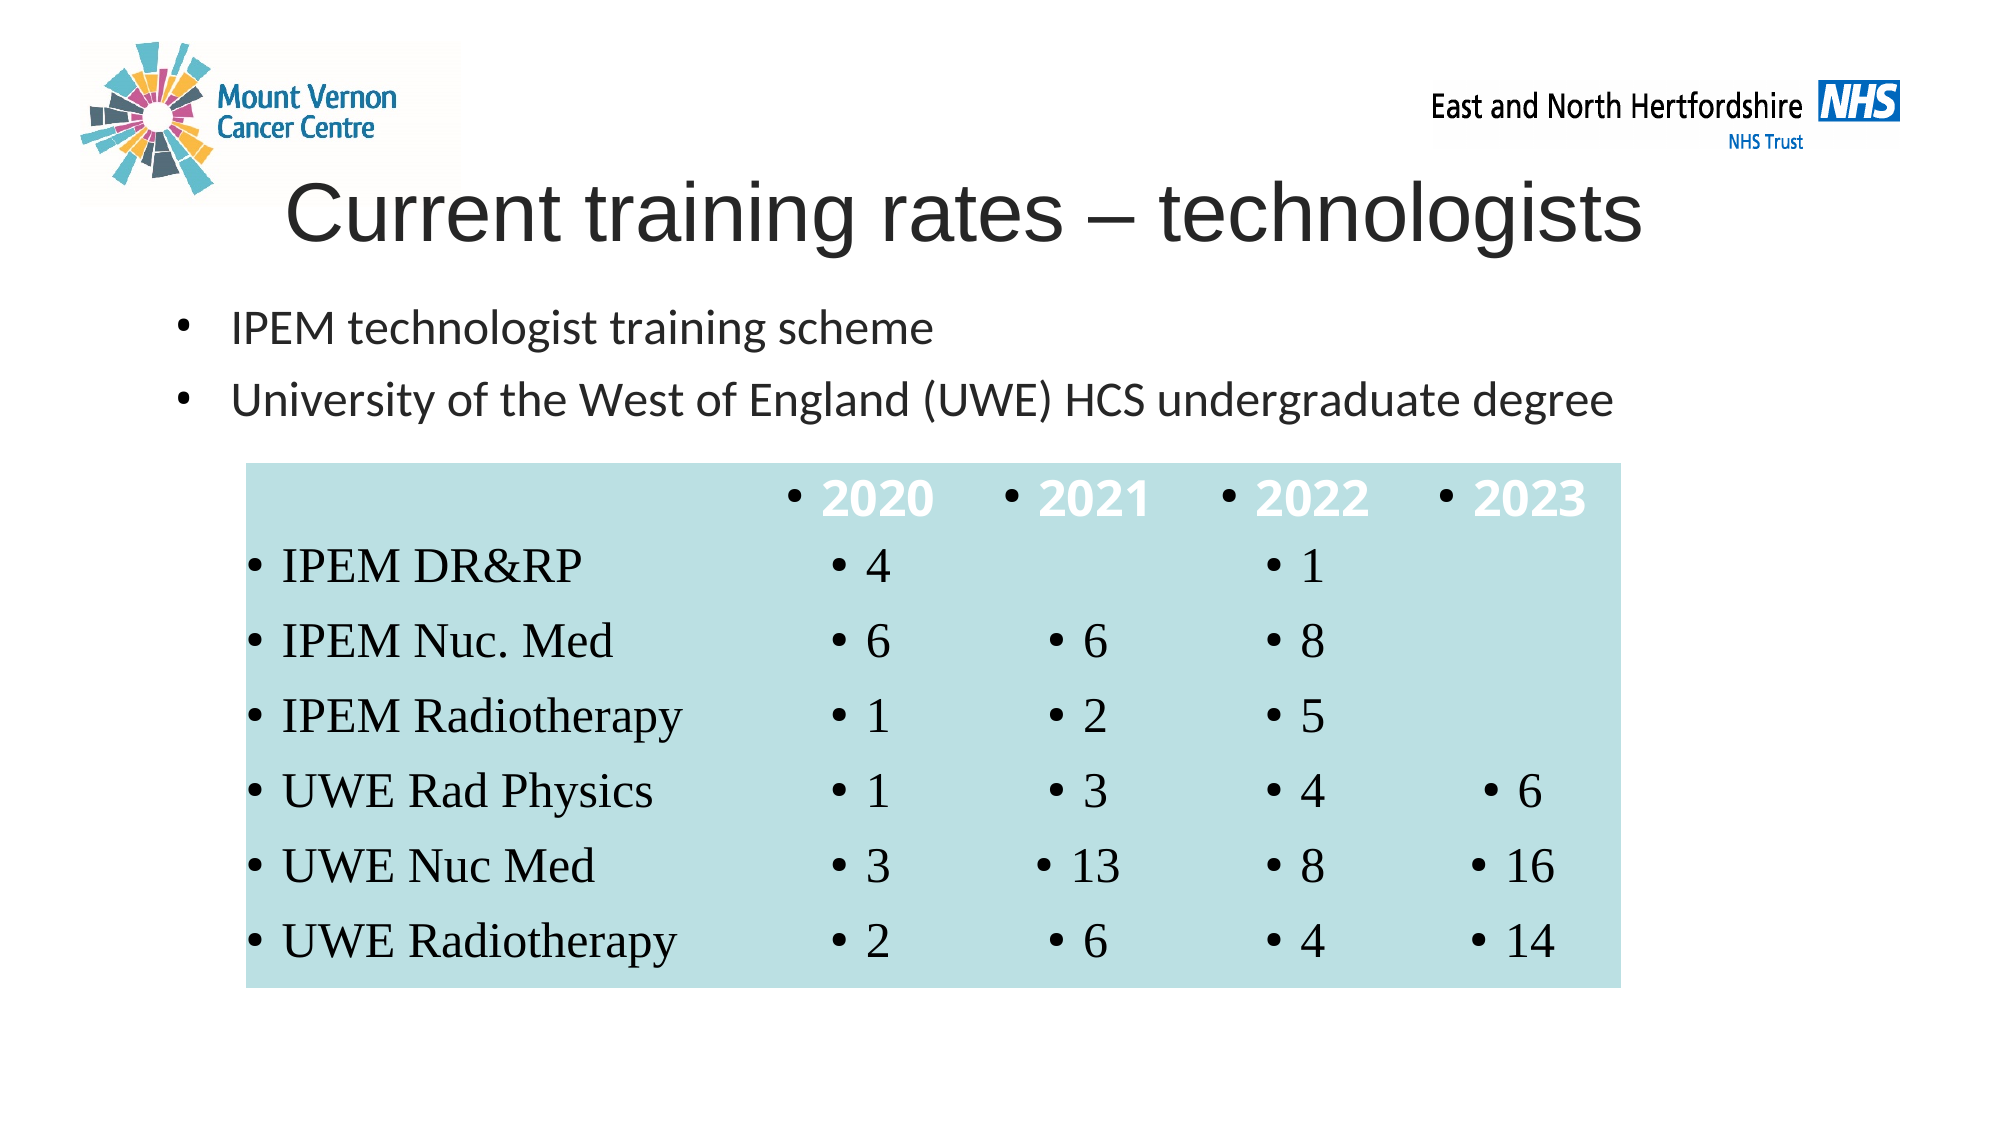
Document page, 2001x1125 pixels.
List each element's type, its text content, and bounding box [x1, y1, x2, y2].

table_cell 1 [1186, 538, 1404, 613]
table_header [246, 463, 752, 538]
table_cell [969, 538, 1186, 613]
table_cell 14 [1404, 913, 1621, 988]
table_header 2022 [1186, 463, 1404, 538]
table_cell [1404, 688, 1621, 763]
table_cell 6 [969, 913, 1186, 988]
table_cell 6 [752, 613, 969, 688]
table_cell 13 [969, 838, 1186, 913]
table_cell [1404, 538, 1621, 613]
table_cell UWE Rad Physics [246, 763, 752, 838]
table_cell 3 [752, 838, 969, 913]
list IPEM technologist training scheme University of the West of England (UWE) HCS undergraduate degree [159, 286, 1841, 898]
table_cell IPEM Nuc. Med [246, 613, 752, 688]
table_cell 3 [969, 763, 1186, 838]
table_cell 8 [1186, 613, 1404, 688]
table_cell 1 [752, 763, 969, 838]
table_cell 2 [969, 688, 1186, 763]
table_cell IPEM DR&RP [246, 538, 752, 613]
table_header 2023 [1404, 463, 1621, 538]
table_cell 4 [1186, 913, 1404, 988]
title Current training rates – technologists [111, 99, 1819, 317]
table_cell 6 [969, 613, 1186, 688]
table_cell 4 [1186, 763, 1404, 838]
table_cell 6 [1404, 763, 1621, 838]
table_cell 8 [1186, 838, 1404, 913]
table_cell 1 [752, 688, 969, 763]
table_cell 16 [1404, 838, 1621, 913]
table_cell 2 [752, 913, 969, 988]
table_cell [1404, 613, 1621, 688]
table_cell UWE Radiotherapy [246, 913, 752, 988]
table_cell UWE Nuc Med [246, 838, 752, 913]
table_cell 5 [1186, 688, 1404, 763]
table_header 2021 [969, 463, 1186, 538]
table_cell 4 [752, 538, 969, 613]
table_header 2020 [752, 463, 969, 538]
table_cell IPEM Radiotherapy [246, 688, 752, 763]
